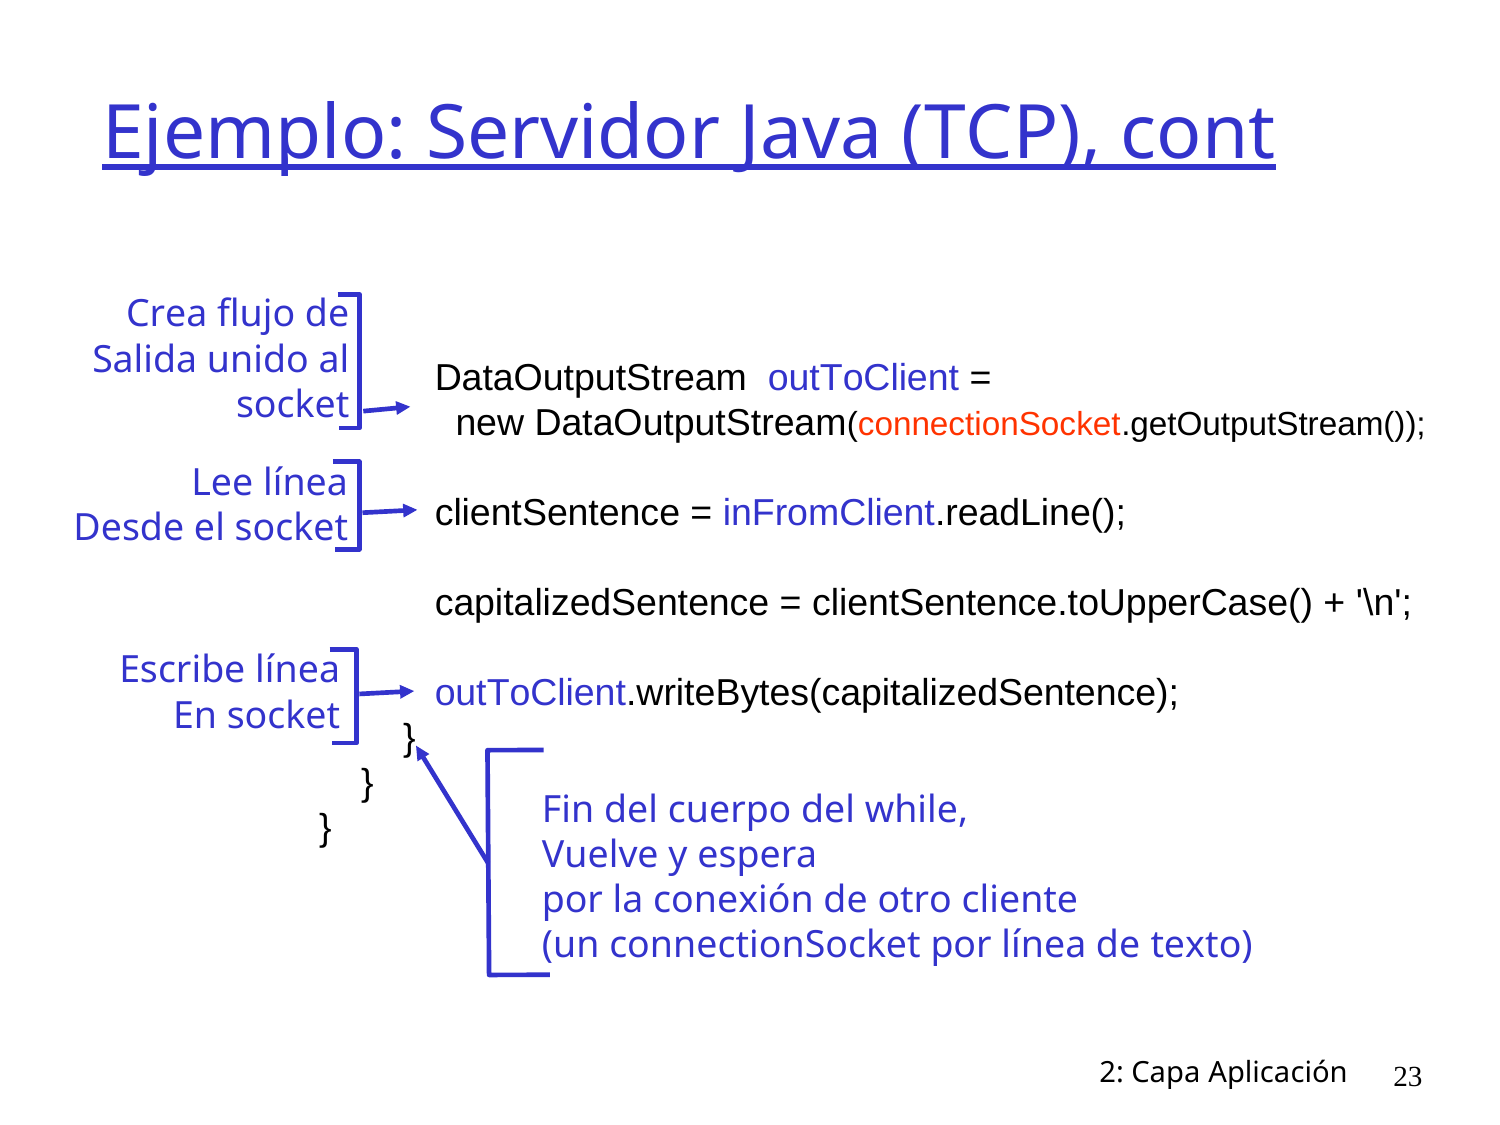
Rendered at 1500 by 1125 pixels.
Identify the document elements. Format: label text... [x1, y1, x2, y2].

text_box Escribe línea En socket [104, 642, 356, 744]
text_box Lee línea Desde el socket [58, 454, 364, 556]
title Ejemplo: Servidor Java (TCP), cont [87, 37, 1363, 225]
text_box Crea flujo de Salida unido al socket [20, 286, 365, 433]
text_box DataOutputStream outToClient = new DataOutputStream(connectionSocket.getOutputStream()); clientSentence = inFromClient.readLine(); capitalizedSentence = clientSentence.toUpperCase() + '\n'; outToClient.writeBytes(capitalizedSentence); } } } [304, 265, 1452, 916]
text_box Fin del cuerpo del while, Vuelve y espera por la conexión de otro cliente (un connectionSocket por línea de texto) [527, 781, 1278, 974]
